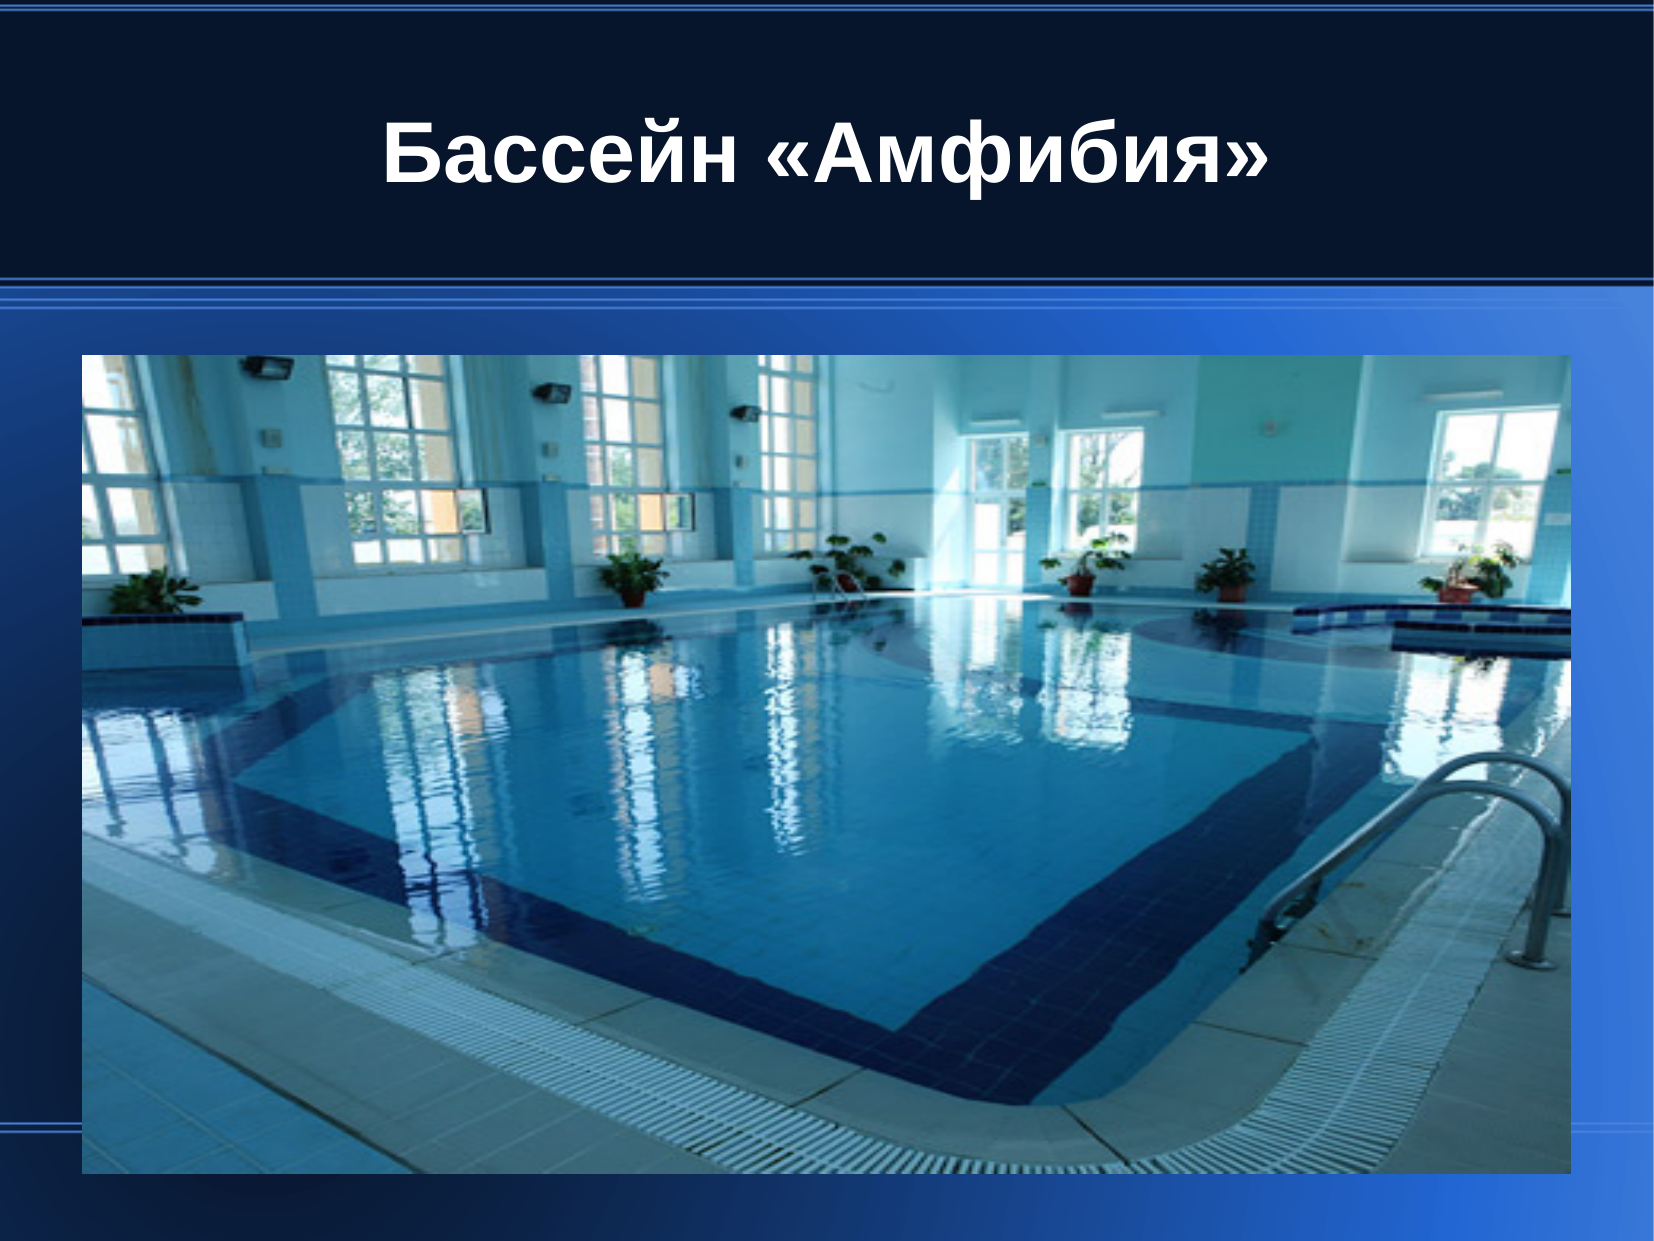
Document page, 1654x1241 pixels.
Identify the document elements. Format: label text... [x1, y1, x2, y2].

picture [0, 0, 1654, 1241]
title Бассейн «Амфибия» [82, 49, 1571, 257]
